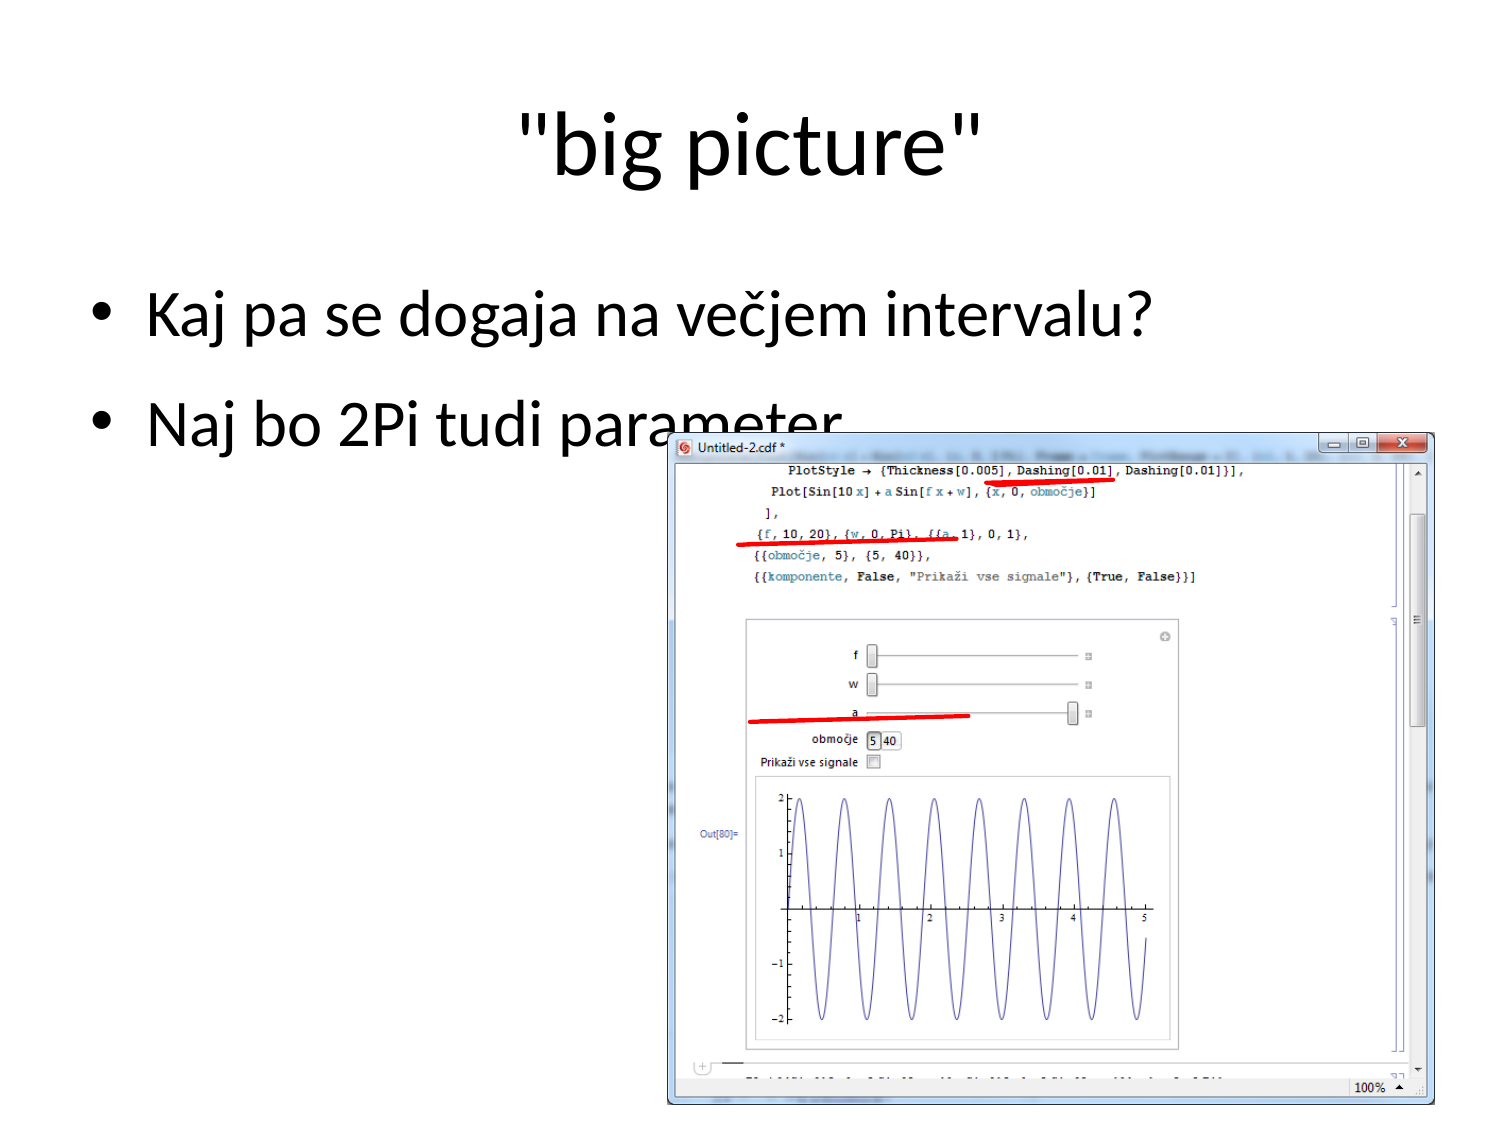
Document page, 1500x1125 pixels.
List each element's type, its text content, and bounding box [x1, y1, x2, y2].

picture [667, 432, 1435, 1106]
title "big picture" [75, 45, 1425, 233]
list Kaj pa se dogaja na večjem intervalu? Naj bo 2Pi tudi parameter [75, 262, 1425, 1005]
